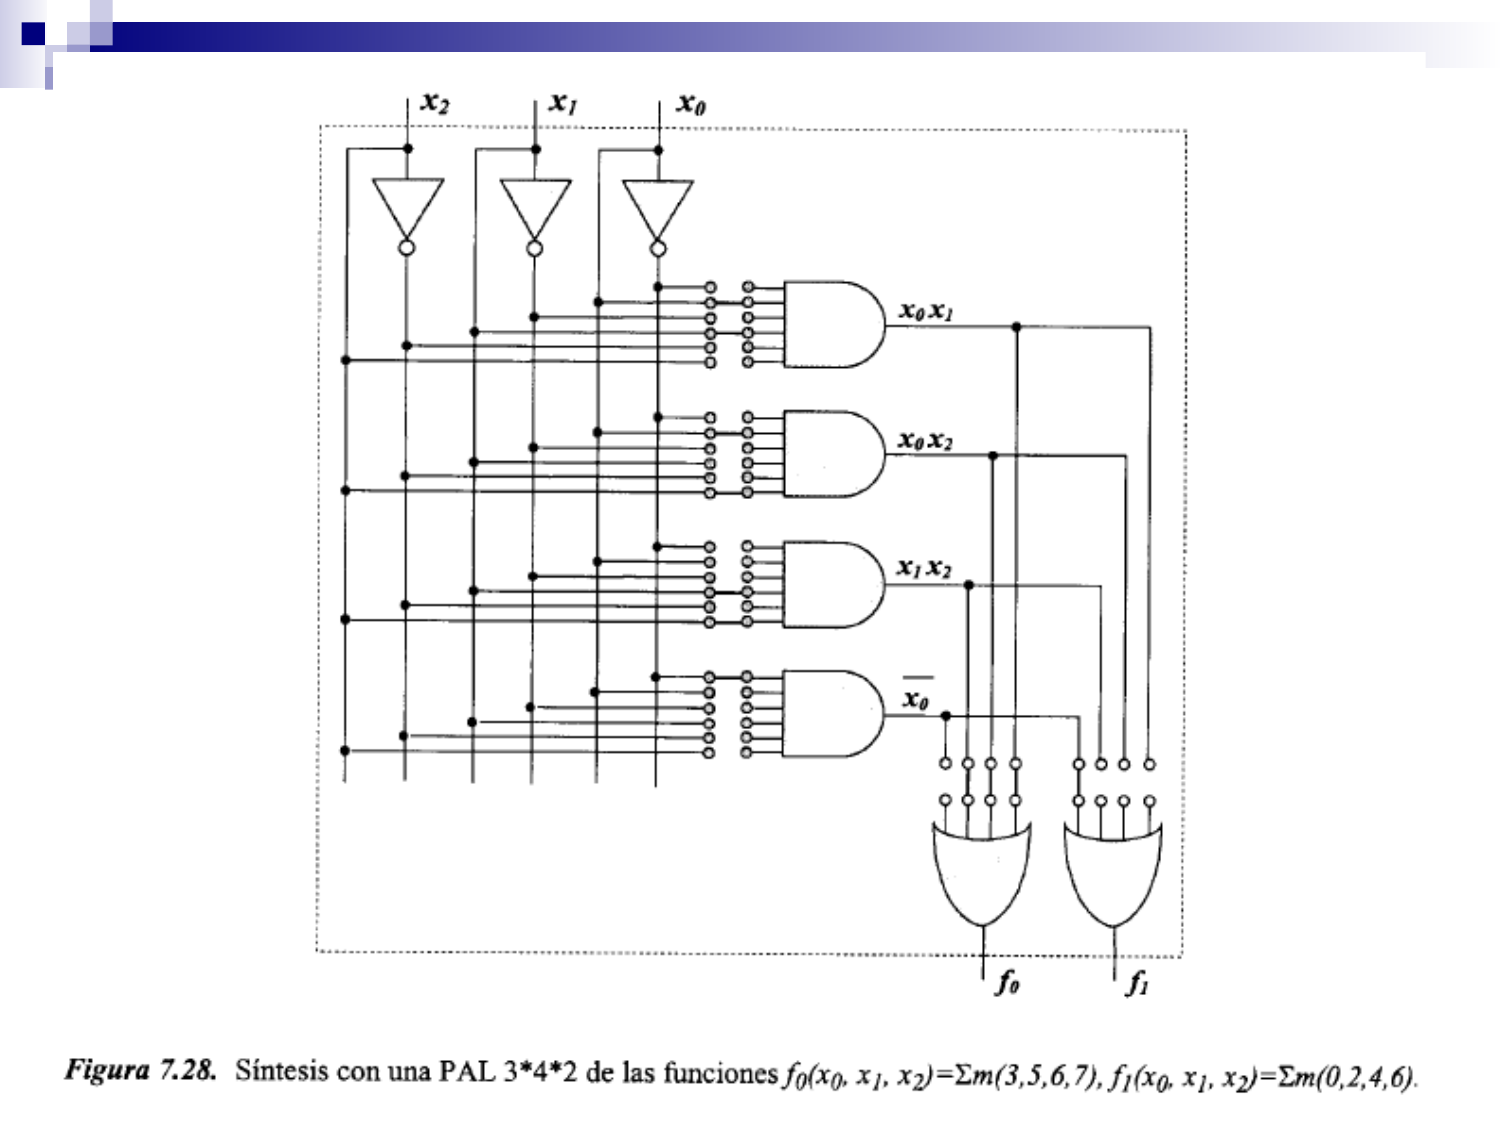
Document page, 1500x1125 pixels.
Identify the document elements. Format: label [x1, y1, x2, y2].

picture [53, 52, 1426, 1125]
